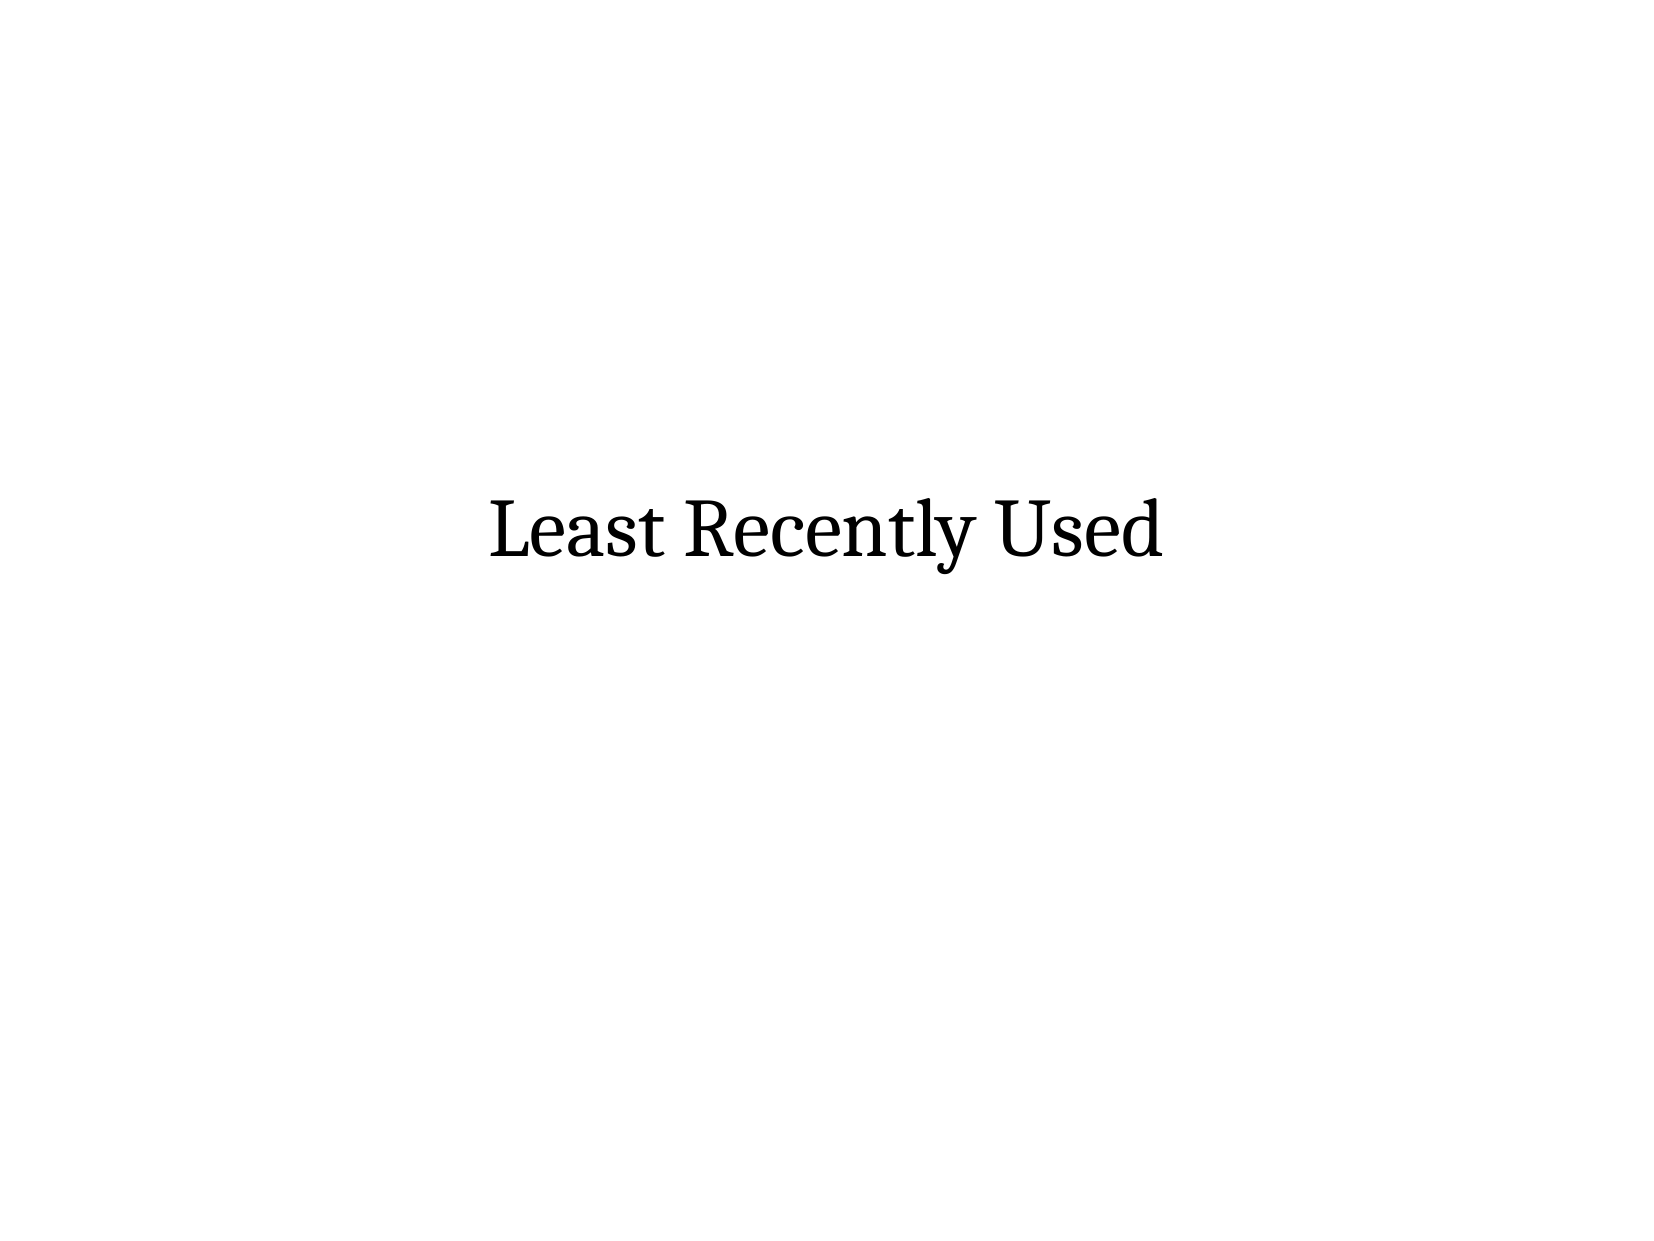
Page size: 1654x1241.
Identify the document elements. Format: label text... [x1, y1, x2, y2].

subtitle Least Recently Used [82, 49, 1571, 1010]
